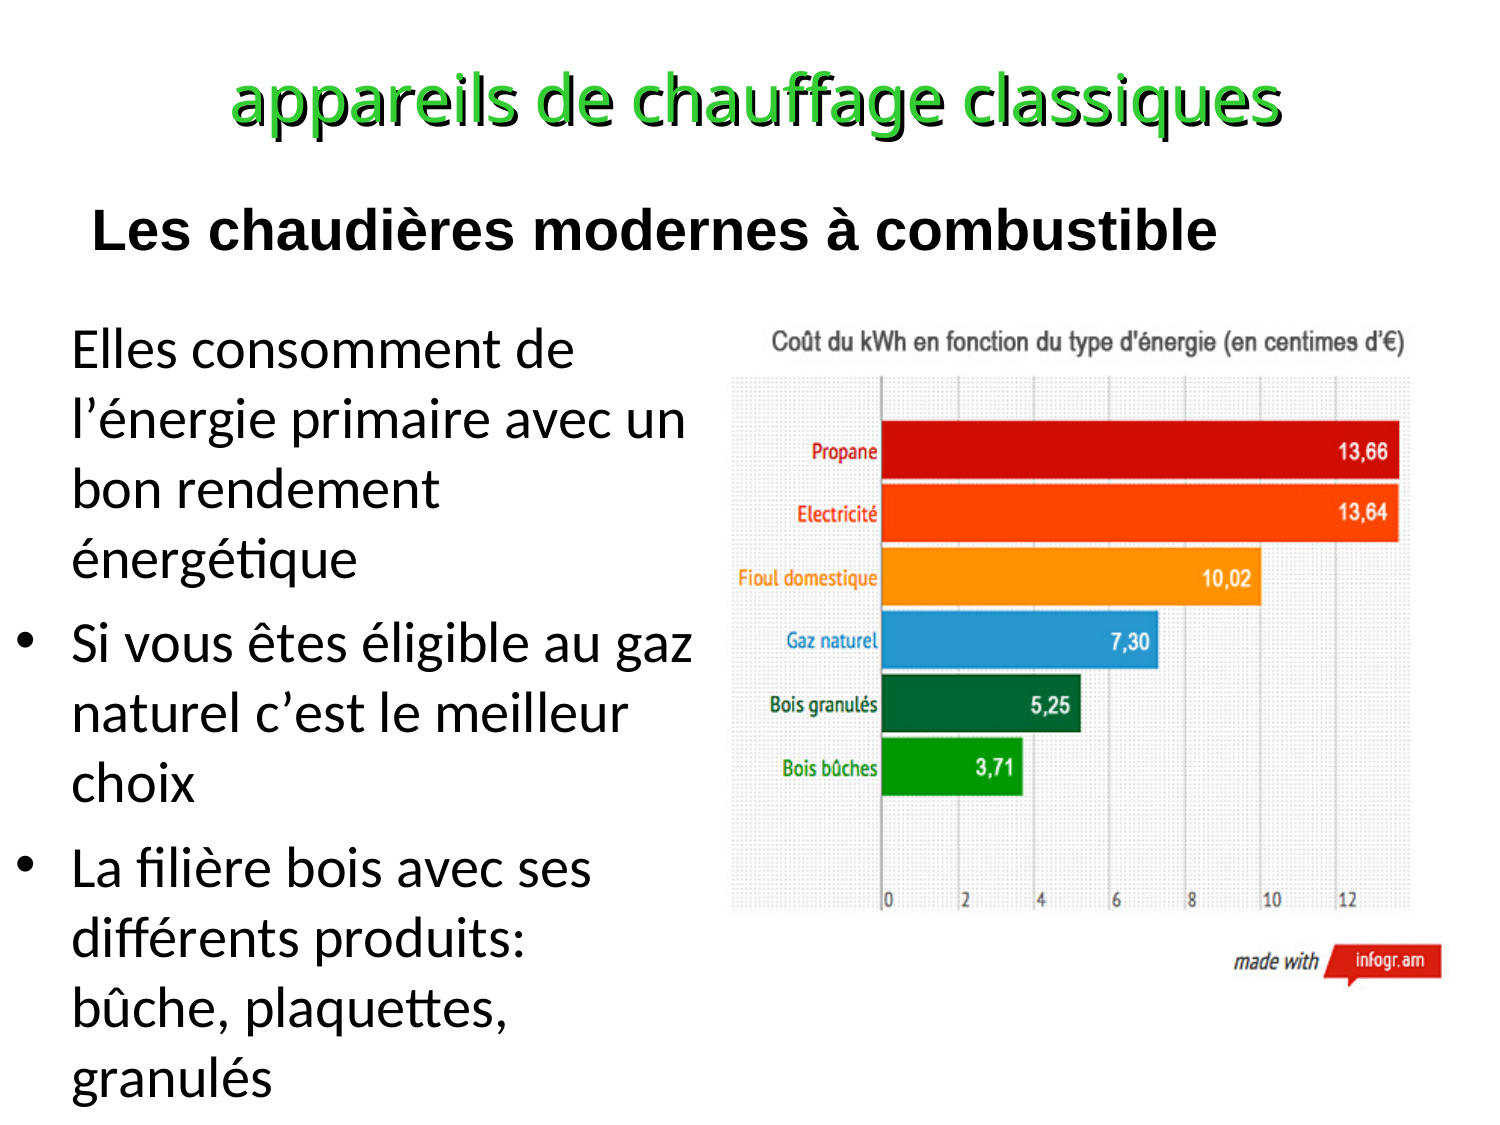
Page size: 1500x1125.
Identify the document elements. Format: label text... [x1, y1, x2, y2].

list Elles consomment de l’énergie primaire avec un bon rendement énergétique Si vous êtes éligible au gaz naturel c’est le meilleur choix La filière bois avec ses différents produits: bûche, plaquettes, granulés [0, 302, 715, 1047]
title appareils de chauffage classiques [64, 42, 1447, 149]
picture [714, 302, 1469, 1000]
text_box Les chaudières modernes à combustible [76, 184, 1235, 271]
